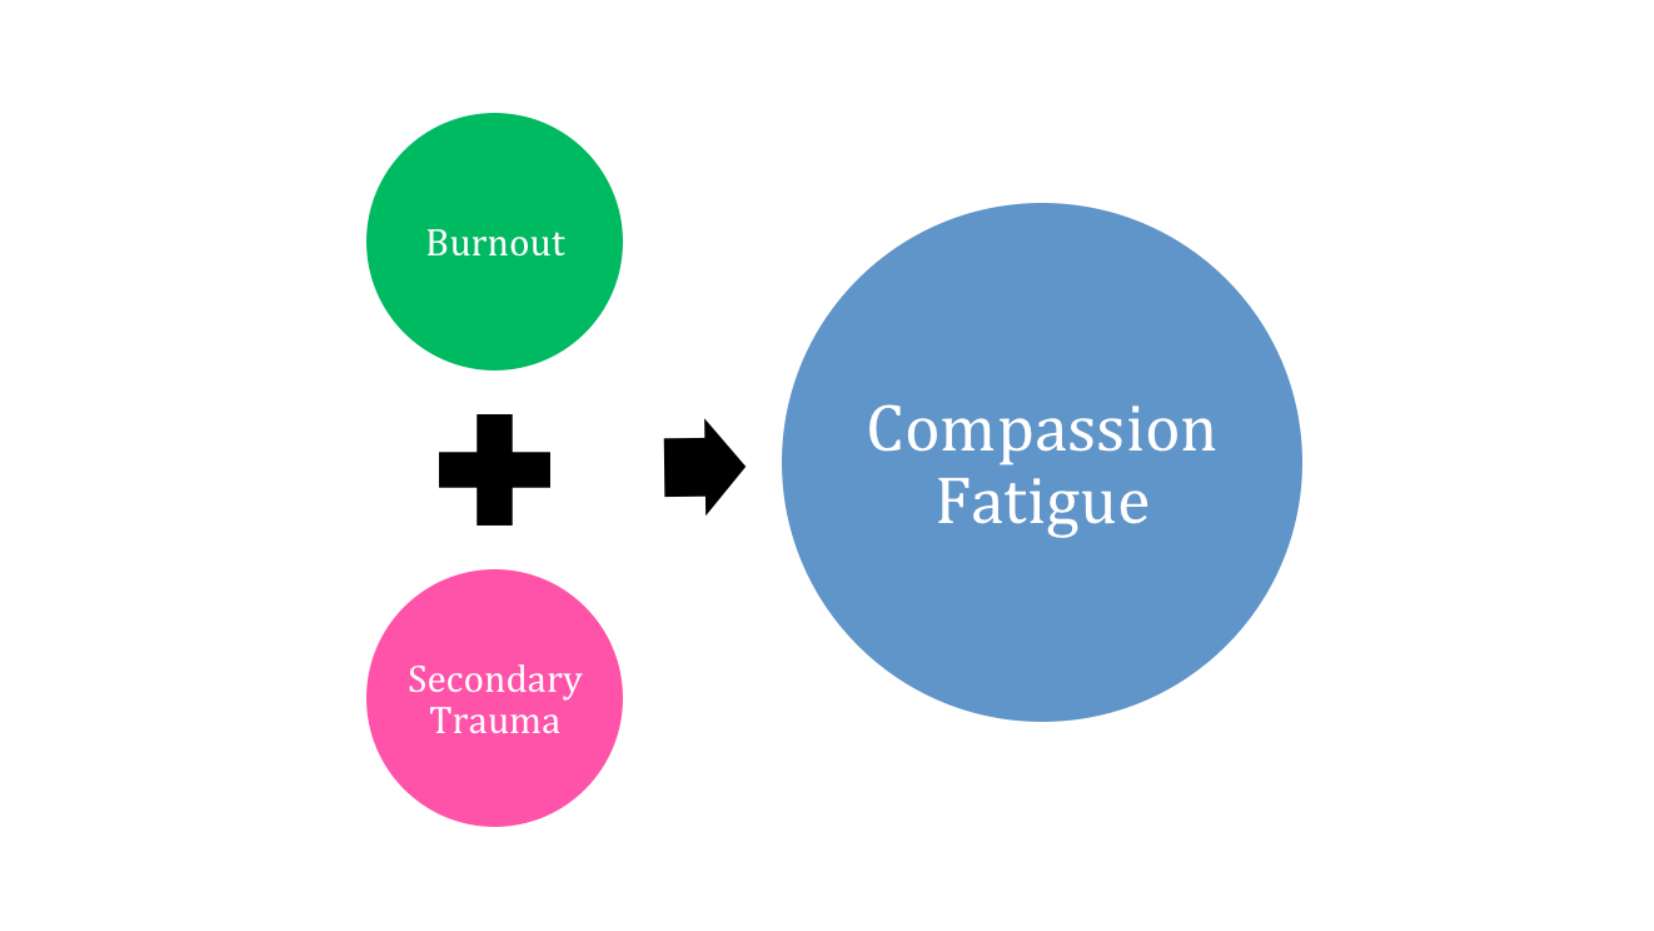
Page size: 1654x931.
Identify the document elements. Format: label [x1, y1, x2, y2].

picture [359, 108, 1310, 832]
